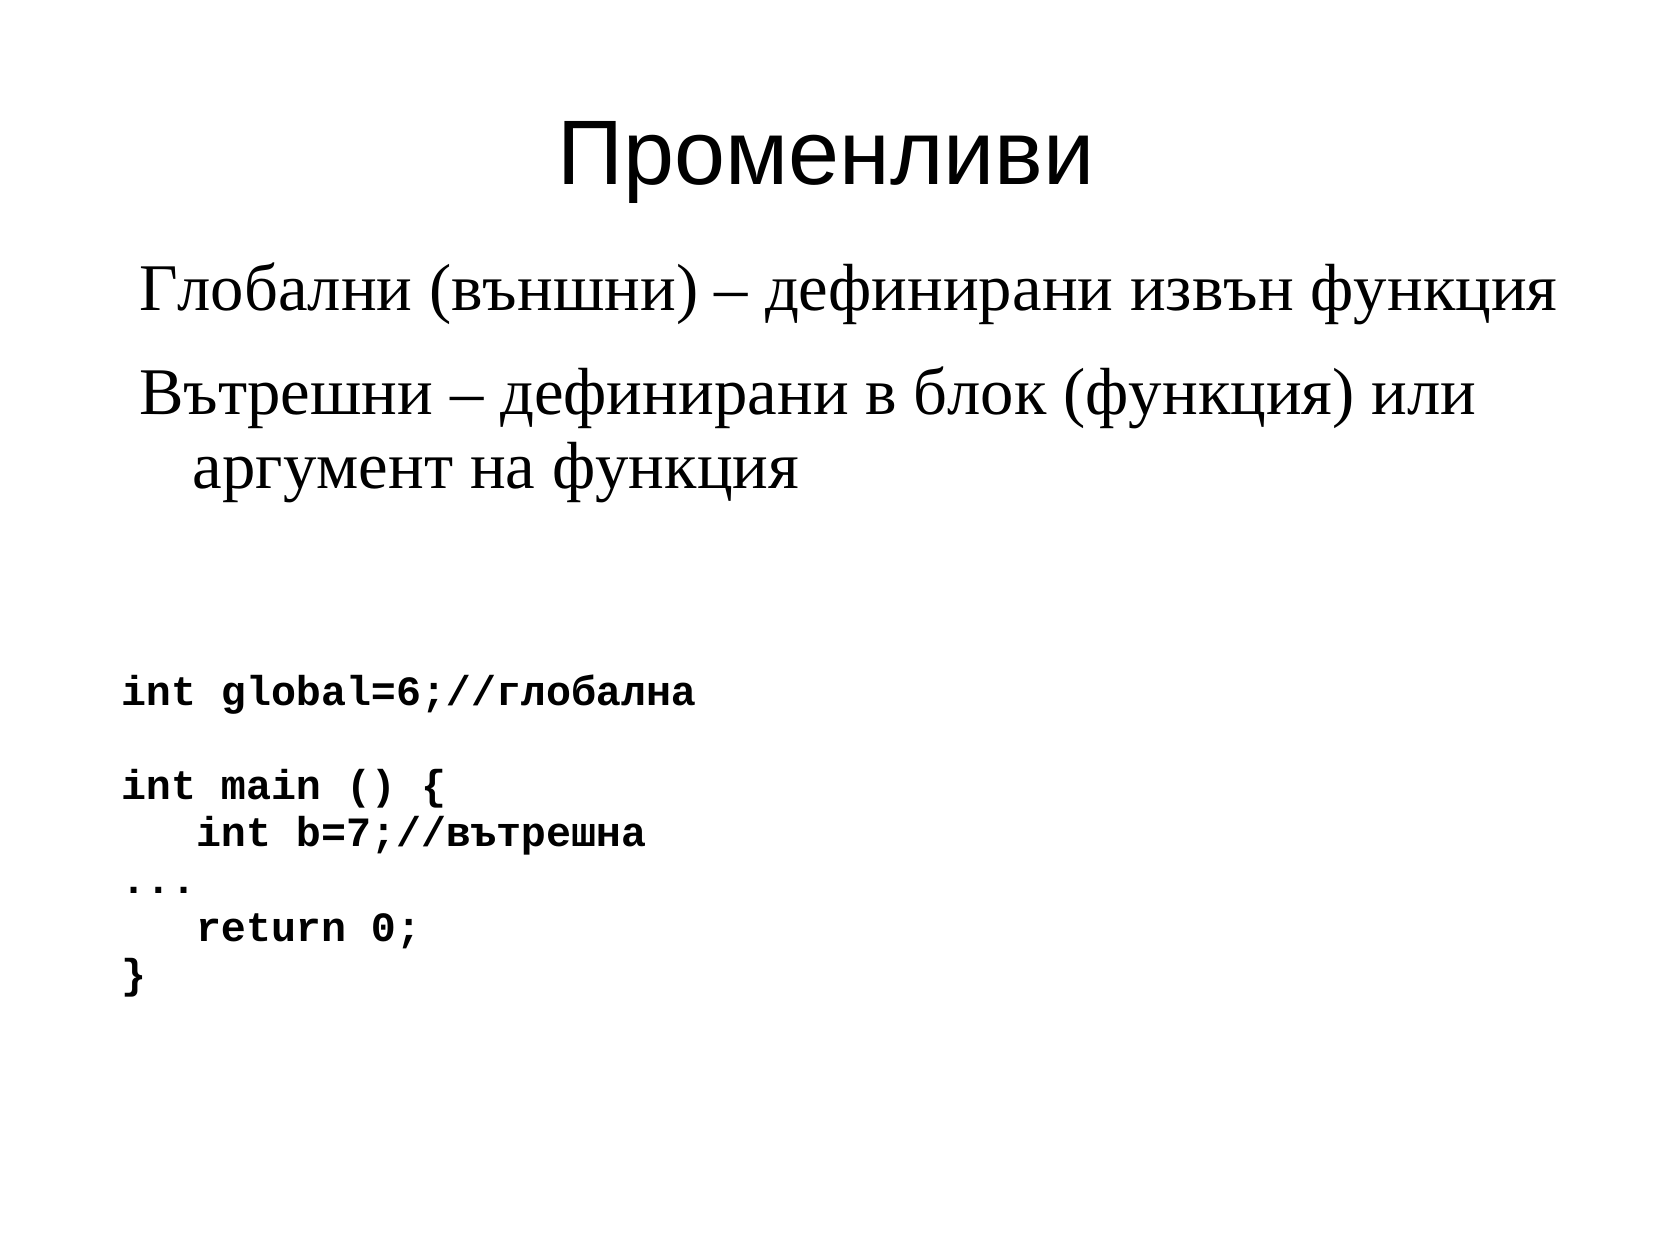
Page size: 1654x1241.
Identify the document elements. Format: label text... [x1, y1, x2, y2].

title Променливи [82, 49, 1571, 257]
text_box int global=6;//глобална int main () { int b=7;//вътрешна ... return 0; } [106, 615, 857, 1024]
list Глобални (външни) – дефинирани извън функция Вътрешни – дефинирани в блок (функция) или аргумент на функция [121, 251, 1628, 1047]
